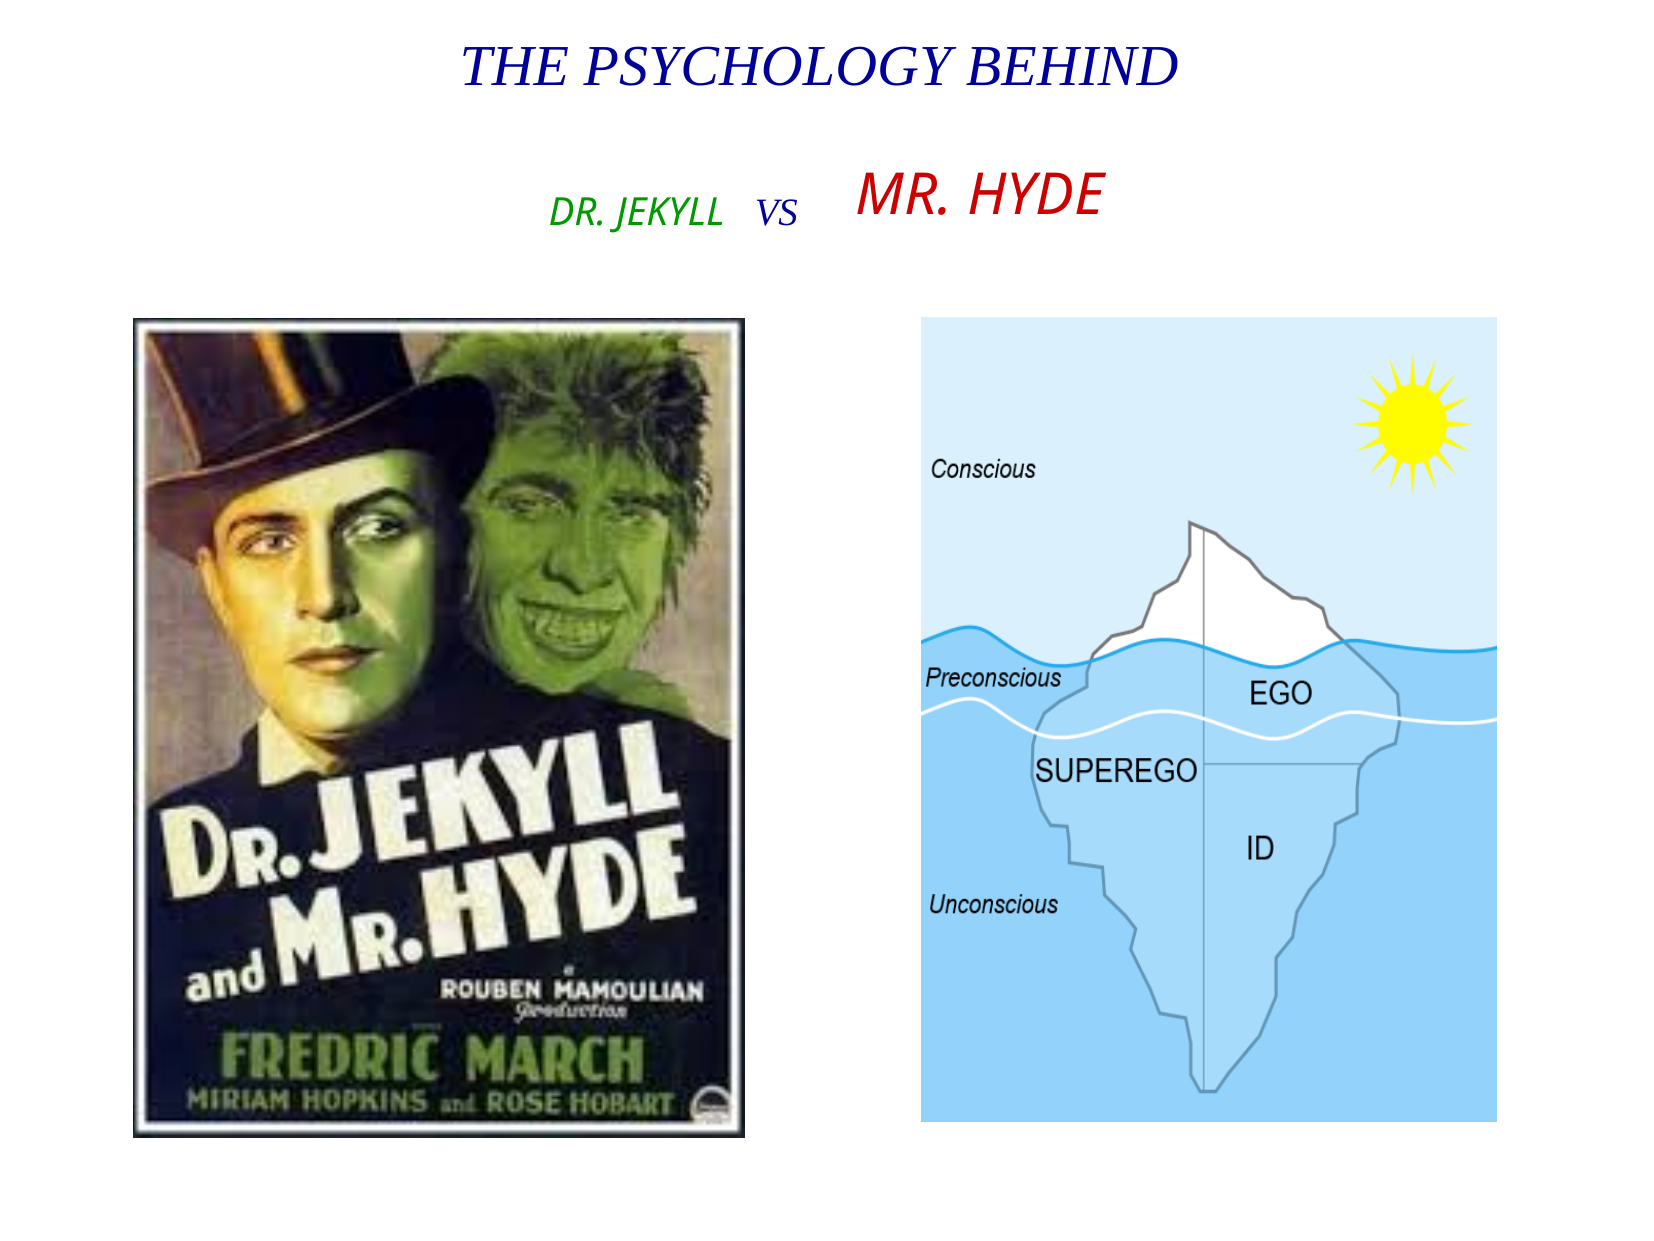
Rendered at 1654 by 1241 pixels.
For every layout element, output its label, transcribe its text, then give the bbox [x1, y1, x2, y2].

picture [921, 317, 1497, 1123]
title THE PSYCHOLOGY BEHIND DR. JEKYLL VS MR. HYDE [82, 30, 1571, 276]
picture [133, 318, 745, 1138]
